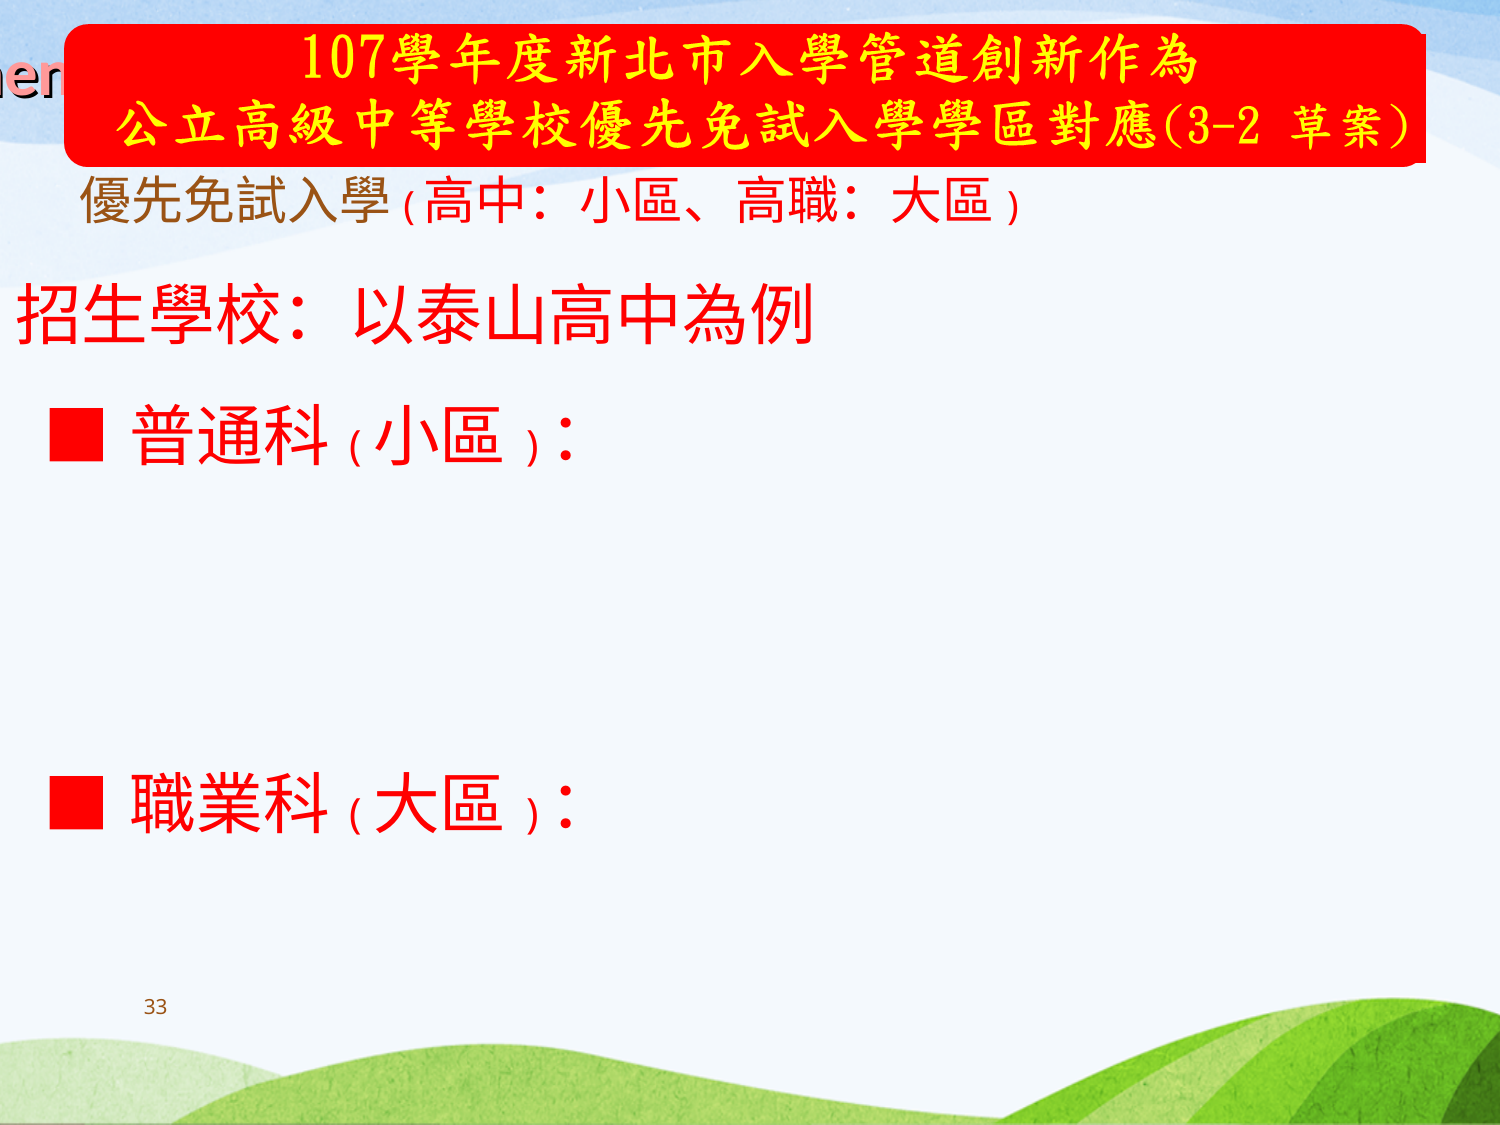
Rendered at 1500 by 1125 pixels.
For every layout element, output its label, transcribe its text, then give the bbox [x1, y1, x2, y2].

list 優先免試入學(高中：小區、高職：大區) [64, 190, 1234, 242]
list 招生學校：以泰山高中為例 ■普通科(小區)： ■職業科(大區)： [0, 254, 1459, 894]
picture [0, 0, 1500, 1125]
text_box 33 [129, 987, 223, 1025]
